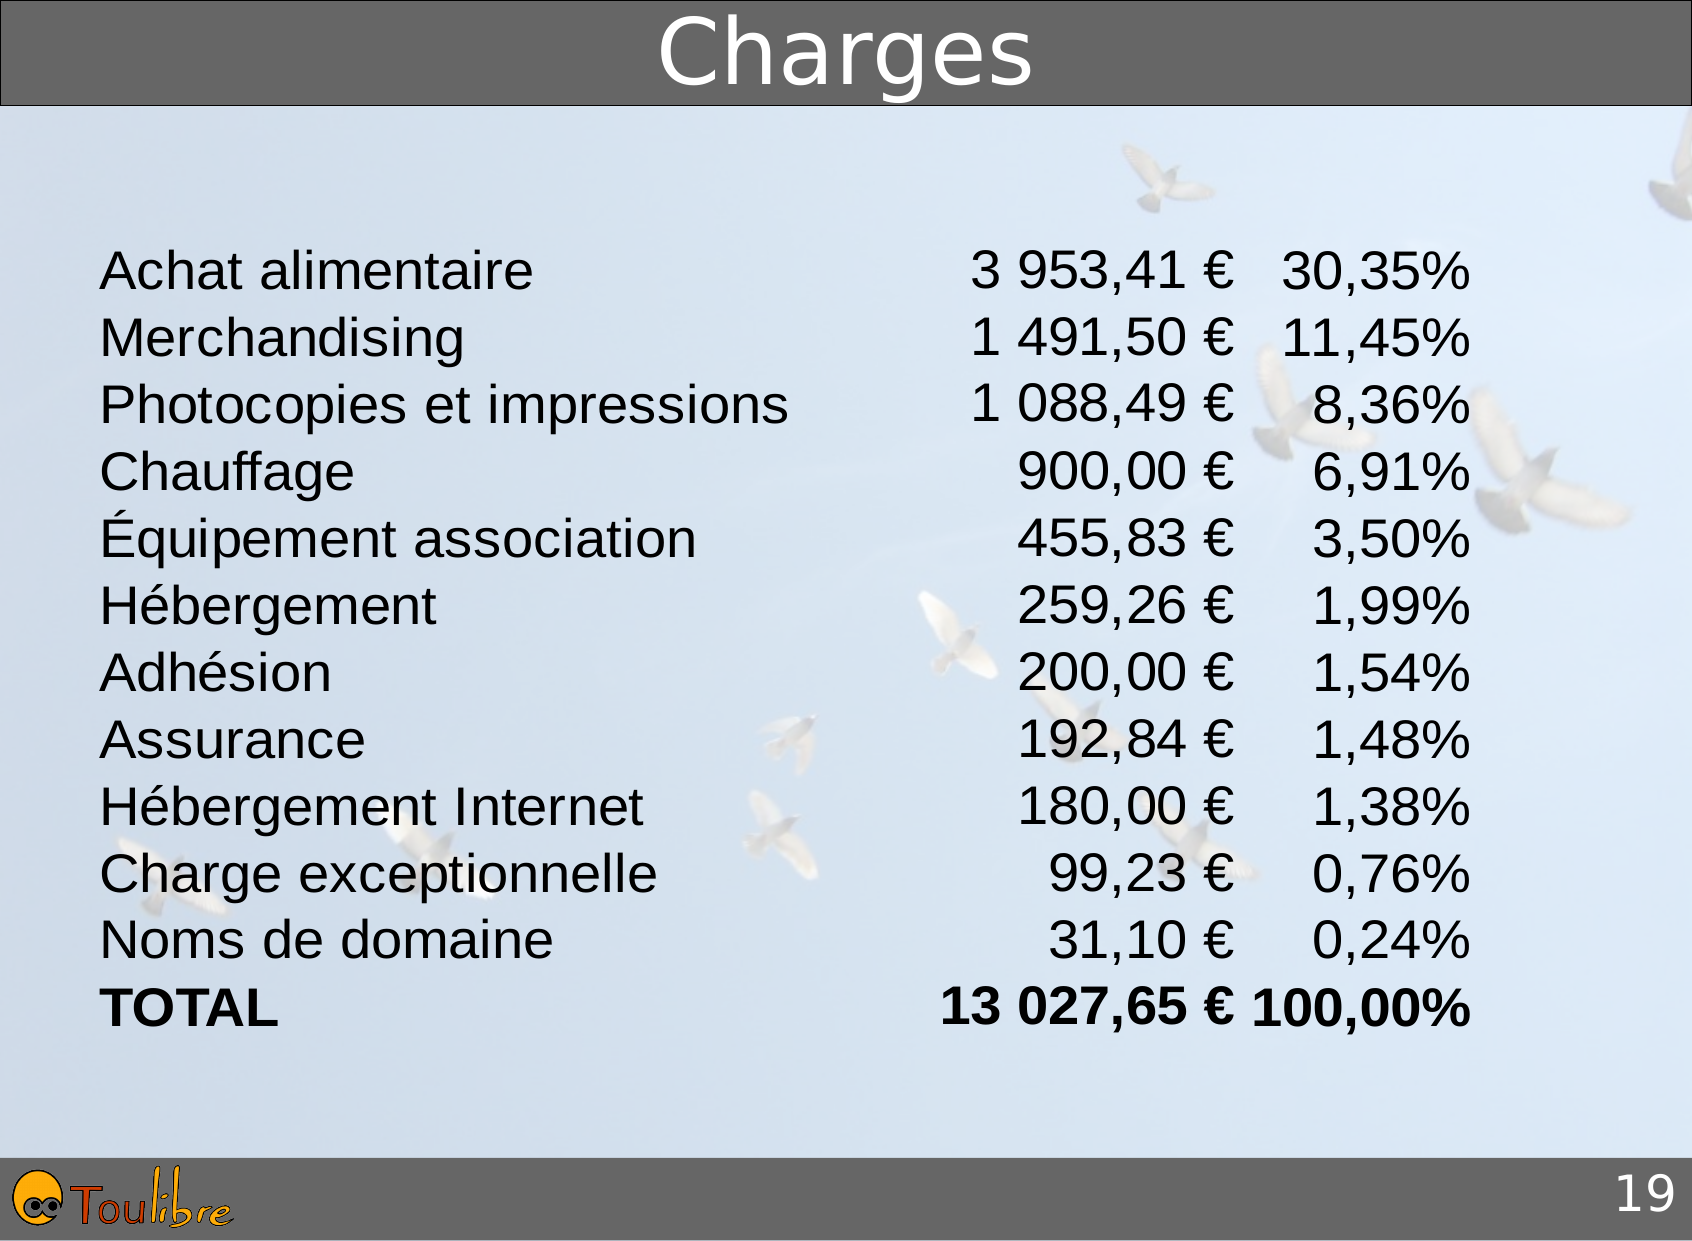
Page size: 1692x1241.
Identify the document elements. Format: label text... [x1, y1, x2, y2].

title Charges [0, 0, 1692, 107]
picture [12, 1165, 234, 1228]
chart [96, 236, 1614, 1044]
